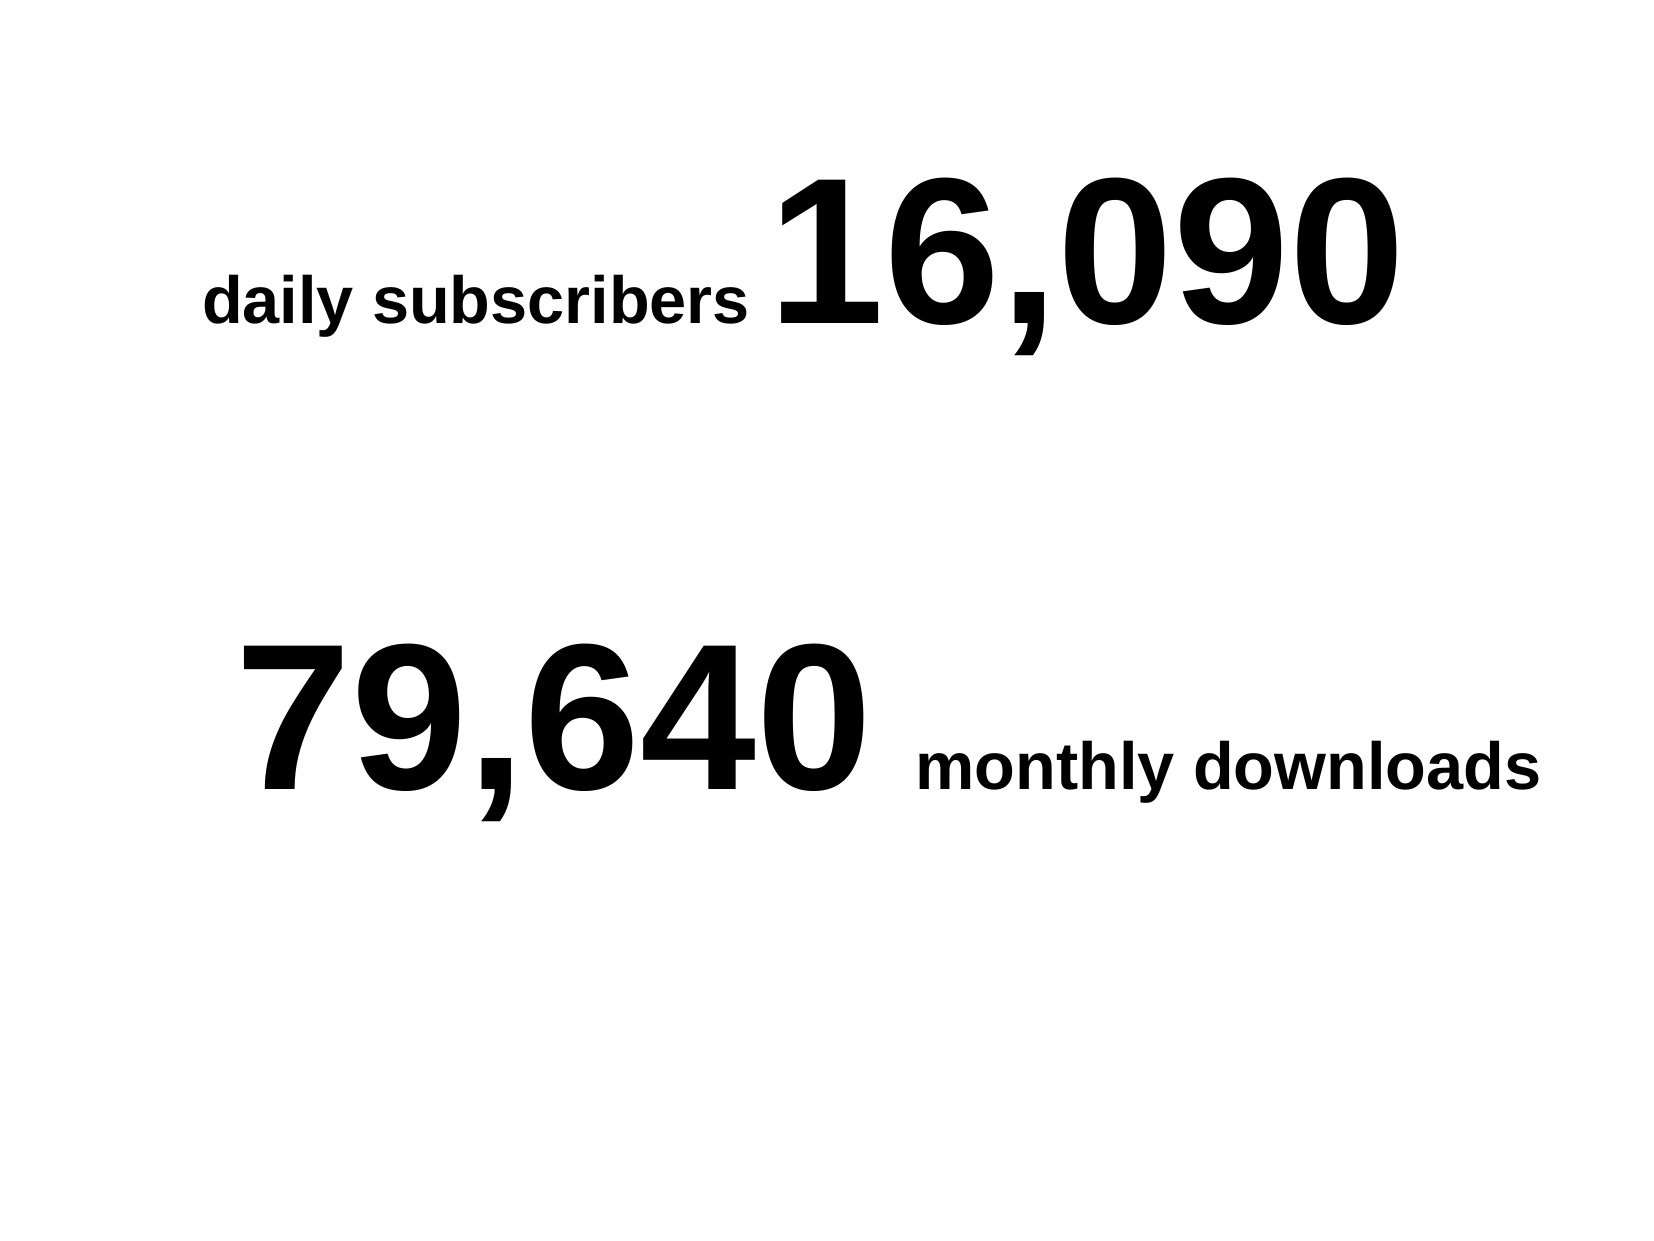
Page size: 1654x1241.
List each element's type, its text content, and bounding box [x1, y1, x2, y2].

text_box daily subscribers 16,090 79,640 monthly downloads [187, 86, 1576, 976]
